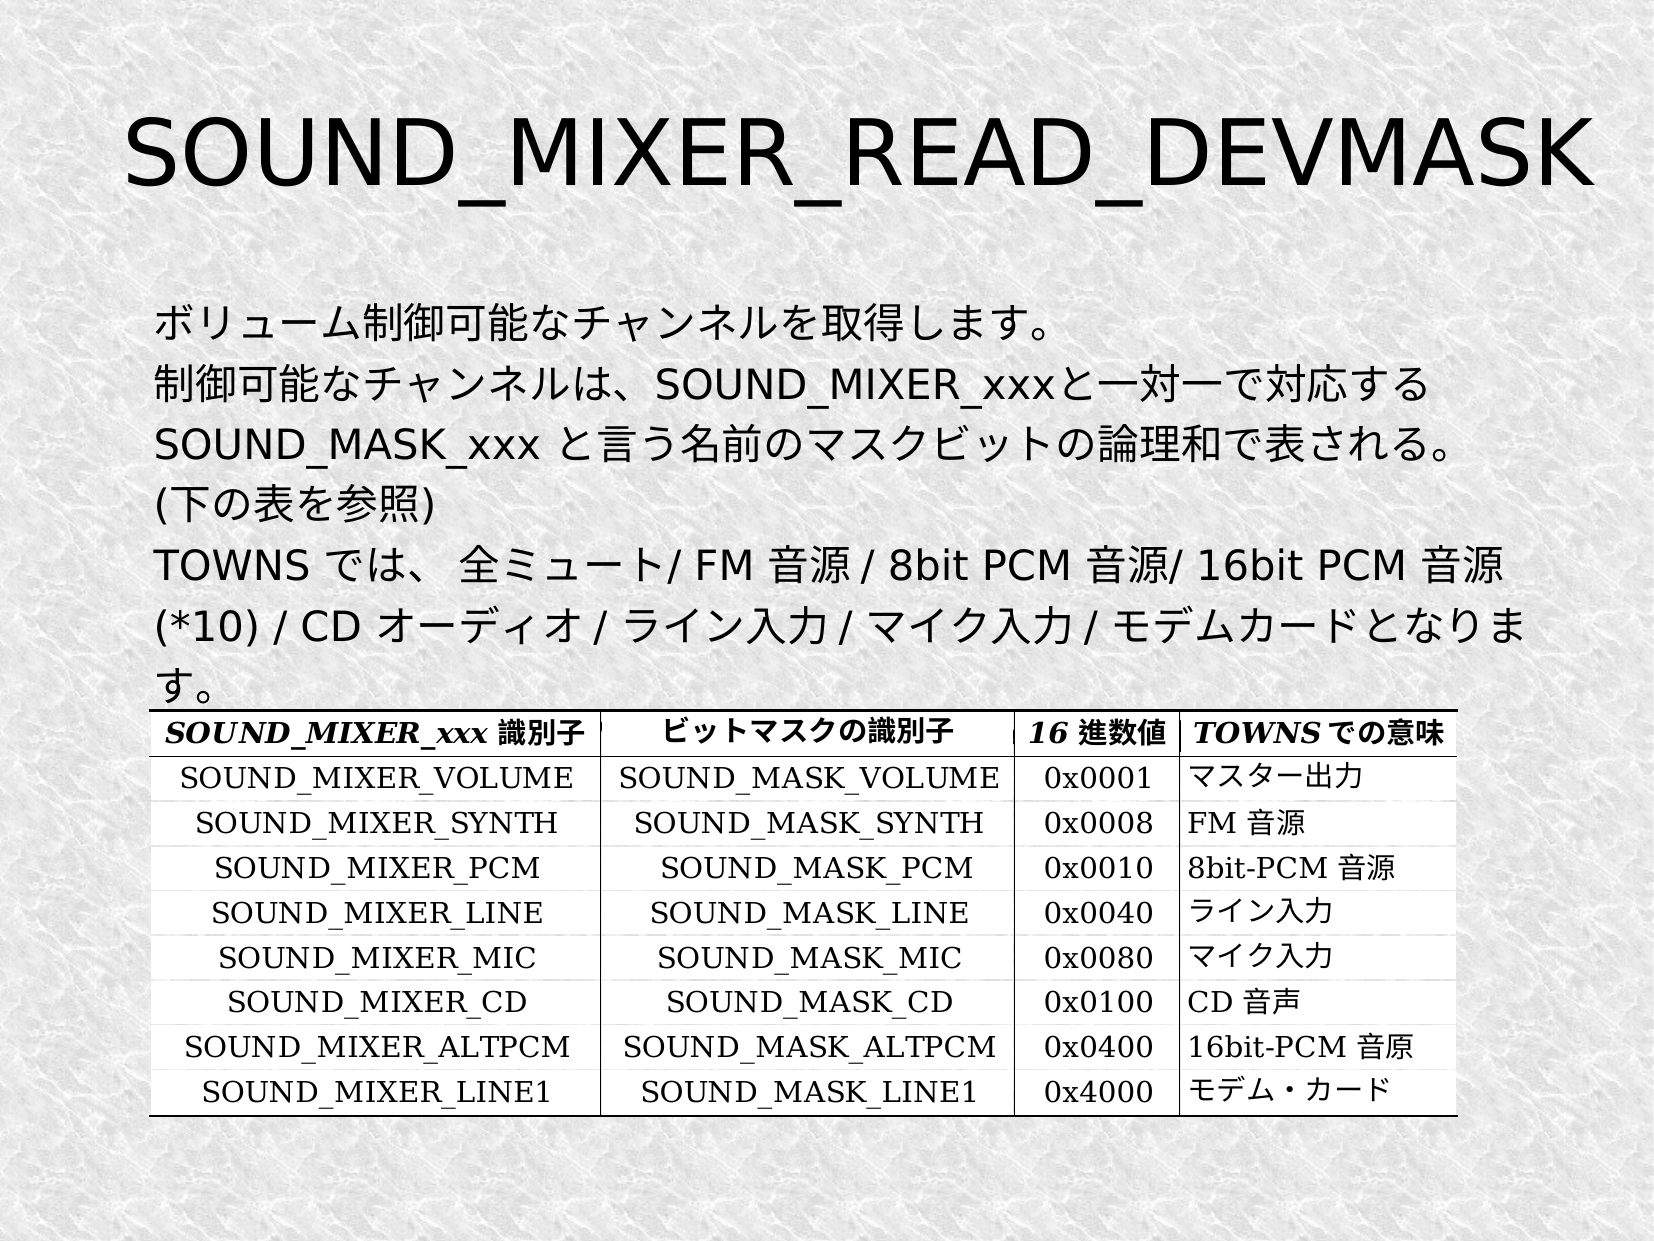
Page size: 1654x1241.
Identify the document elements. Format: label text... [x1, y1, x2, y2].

list ボリューム制御可能なチャンネルを取得します。 制御可能なチャンネルは、SOUND_MIXER_xxxと一対一で対応するSOUND_MASK_xxx と言う名前のマスクビットの論理和で表される。 (下の表を参照) TOWNS では、 全ミュート/ FM 音源 / 8bit PCM 音源/ 16bit PCM 音源(*10) / CD オーディオ / ライン入力 / マイク入力 / モデムカードとなります。 ioctl(mixer, SOUND_MIXER_READ_DEVMASK, &devices); [82, 290, 1571, 1109]
chart [135, 709, 1473, 1160]
picture [0, 0, 1654, 1241]
title SOUND_MIXER_READ_DEVMASK [82, 49, 1619, 257]
